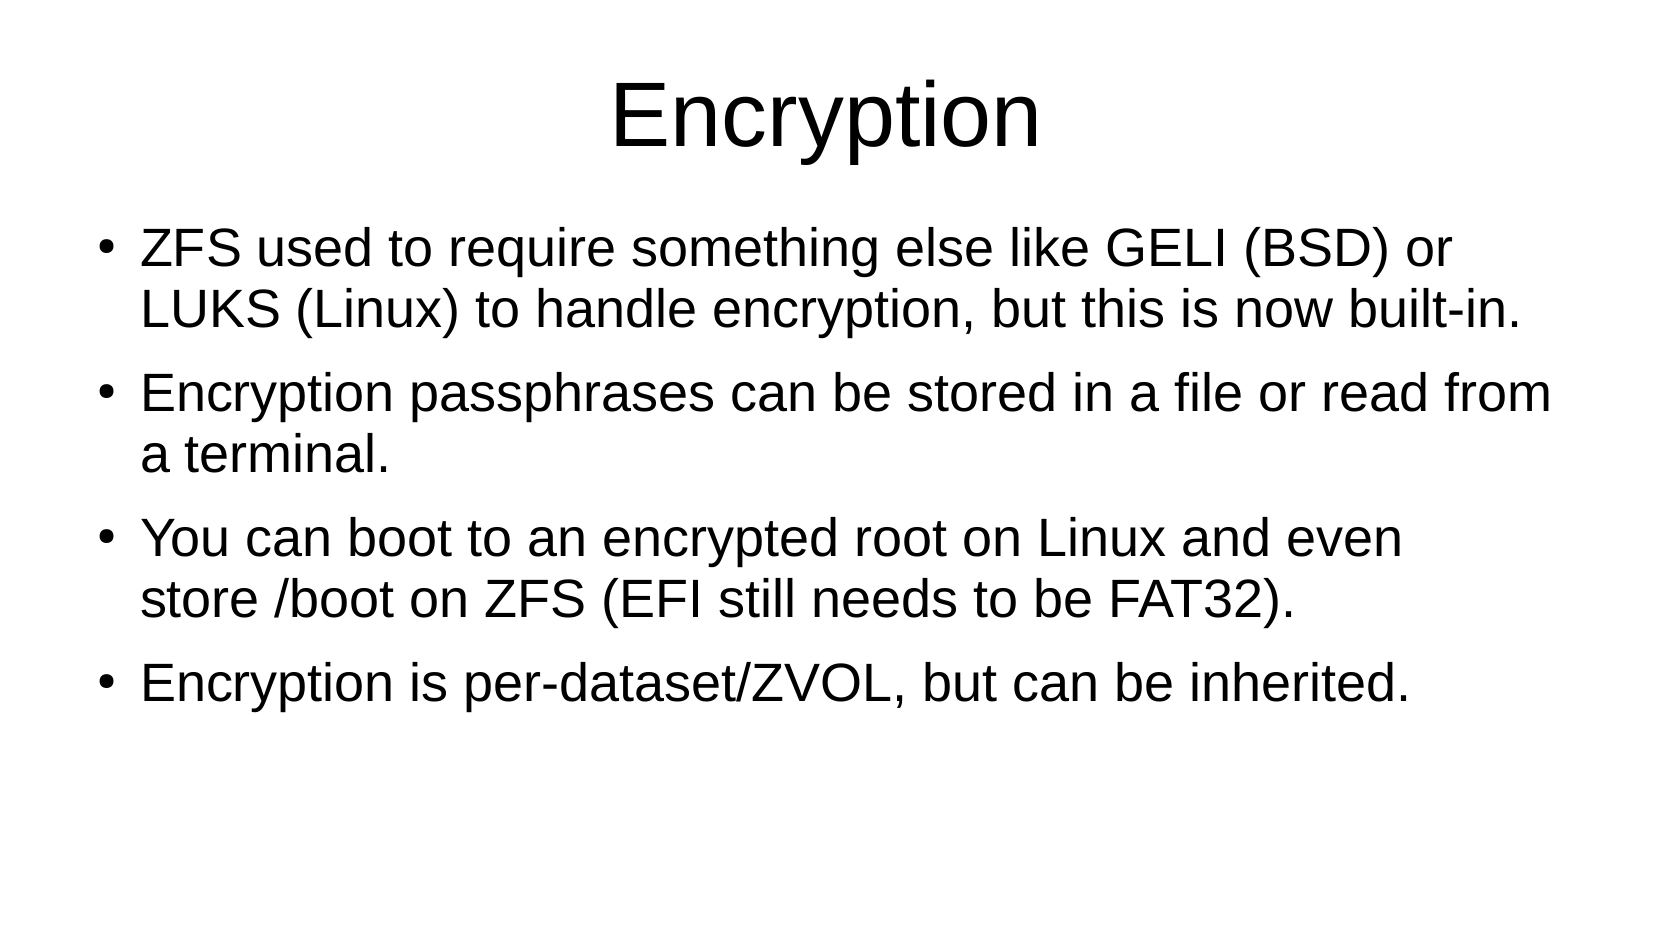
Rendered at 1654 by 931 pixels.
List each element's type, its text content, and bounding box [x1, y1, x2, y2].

title Encryption [82, 37, 1571, 193]
list ZFS used to require something else like GELI (BSD) or LUKS (Linux) to handle encryption, but this is now built-in. Encryption passphrases can be stored in a file or read from a terminal. You can boot to an encrypted root on Linux and even store /boot on ZFS (EFI still needs to be FAT32). Encryption is per-dataset/ZVOL, but can be inherited. [82, 217, 1571, 758]
